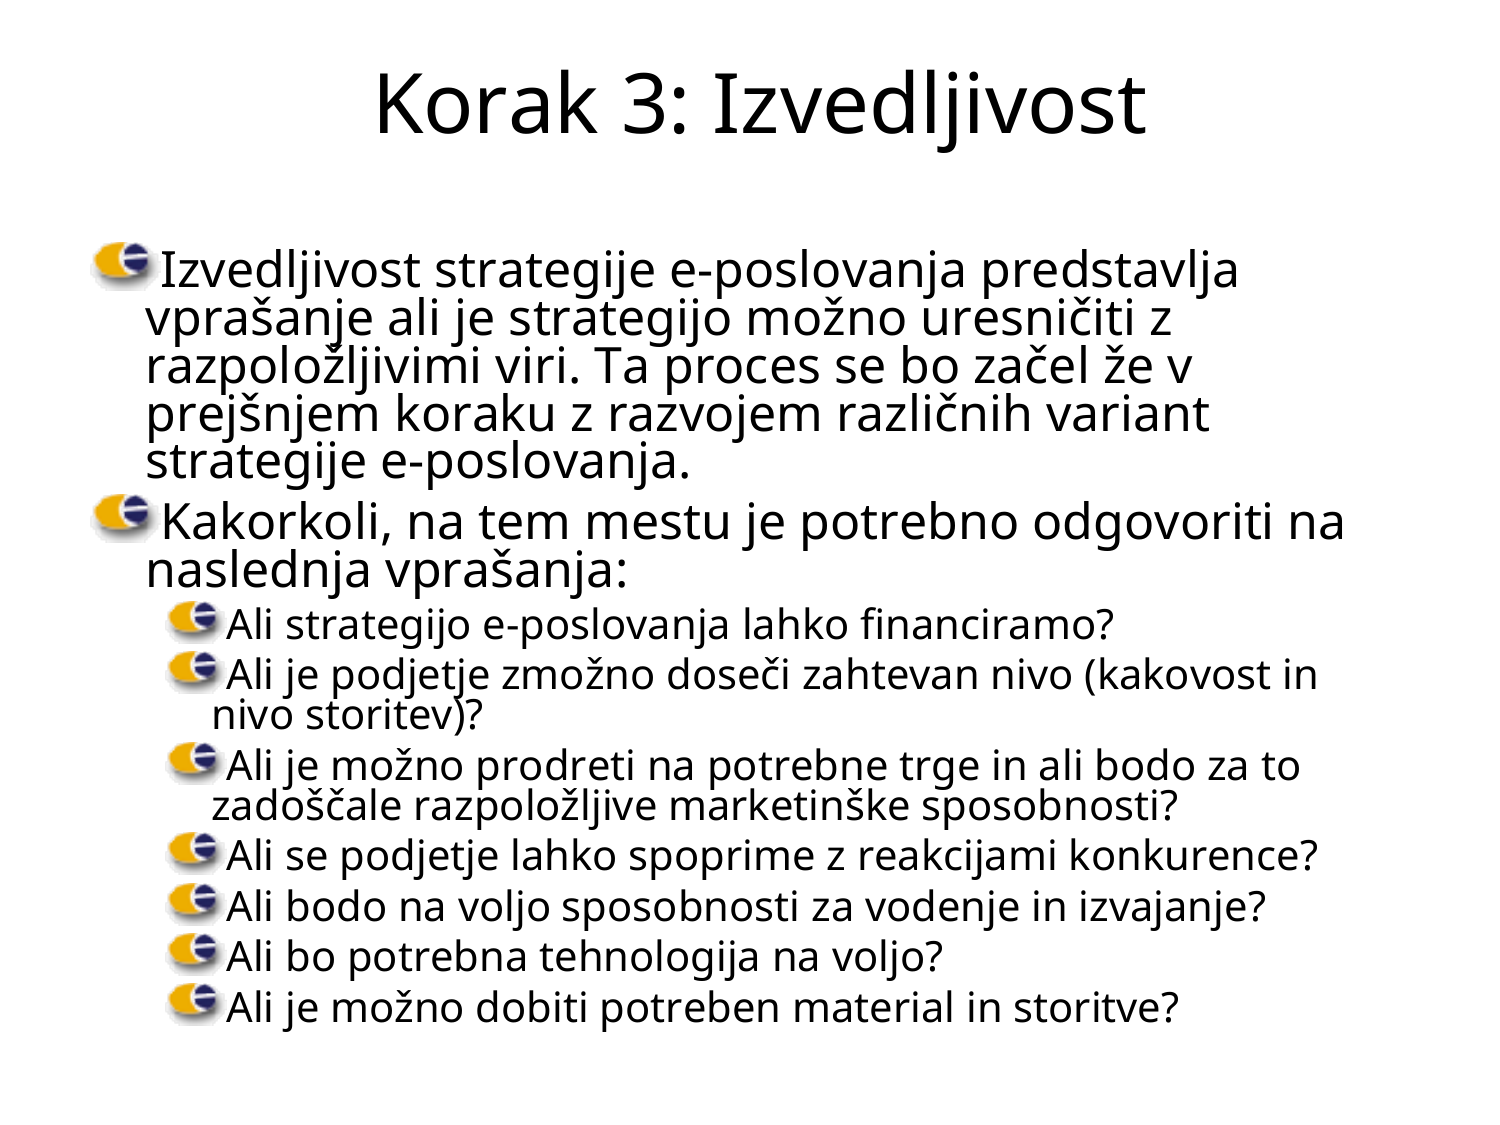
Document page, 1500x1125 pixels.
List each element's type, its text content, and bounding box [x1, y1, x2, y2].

list Izvedljivost strategije e-poslovanja predstavlja vprašanje ali je strategijo možno uresničiti z razpoložljivimi viri. Ta proces se bo začel že v prejšnjem koraku z razvojem različnih variant strategije e-poslovanja. Kakorkoli, na tem mestu je potrebno odgovoriti na naslednja vprašanja: Ali strategijo e-poslovanja lahko financiramo? Ali je podjetje zmožno doseči zahtevan nivo (kakovost in nivo storitev)? Ali je možno prodreti na potrebne trge in ali bodo za to zadoščale razpoložljive marketinške sposobnosti? Ali se podjetje lahko spoprime z reakcijami konkurence? Ali bodo na voljo sposobnosti za vodenje in izvajanje? Ali bo potrebna tehnologija na voljo? Ali je možno dobiti potreben material in storitve? [74, 241, 1417, 1057]
title Korak 3: Izvedljivost [48, 42, 1472, 159]
